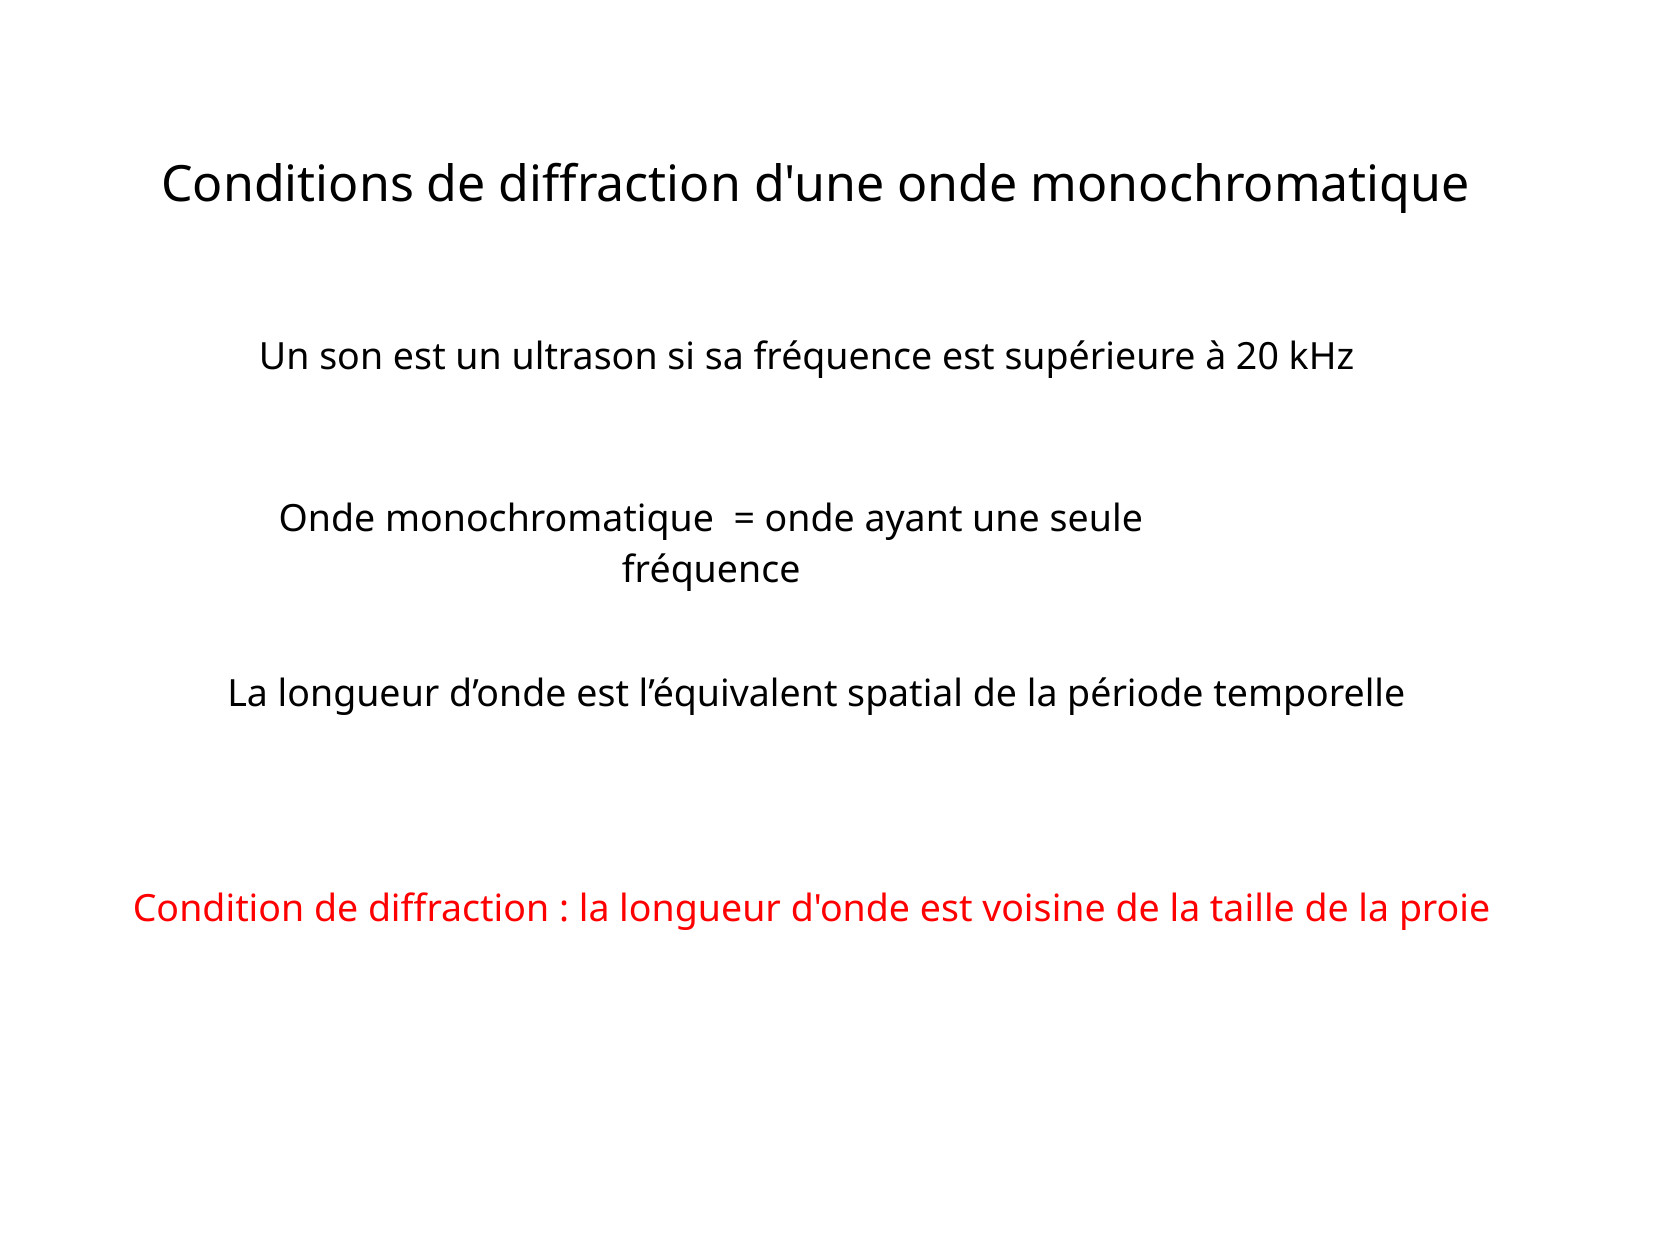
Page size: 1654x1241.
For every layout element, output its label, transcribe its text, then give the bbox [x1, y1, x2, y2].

text_box Condition de diffraction : la longueur d'onde est voisine de la taille de la proie [118, 874, 1536, 942]
text_box La longueur d’onde est l’équivalent spatial de la période temporelle [212, 659, 1477, 756]
text_box Conditions de diffraction d'une onde monochromatique [146, 140, 1465, 225]
text_box Un son est un ultrason si sa fréquence est supérieure à 20 kHz [244, 322, 1371, 390]
text_box Onde monochromatique = onde ayant une seule fréquence [264, 484, 1328, 552]
